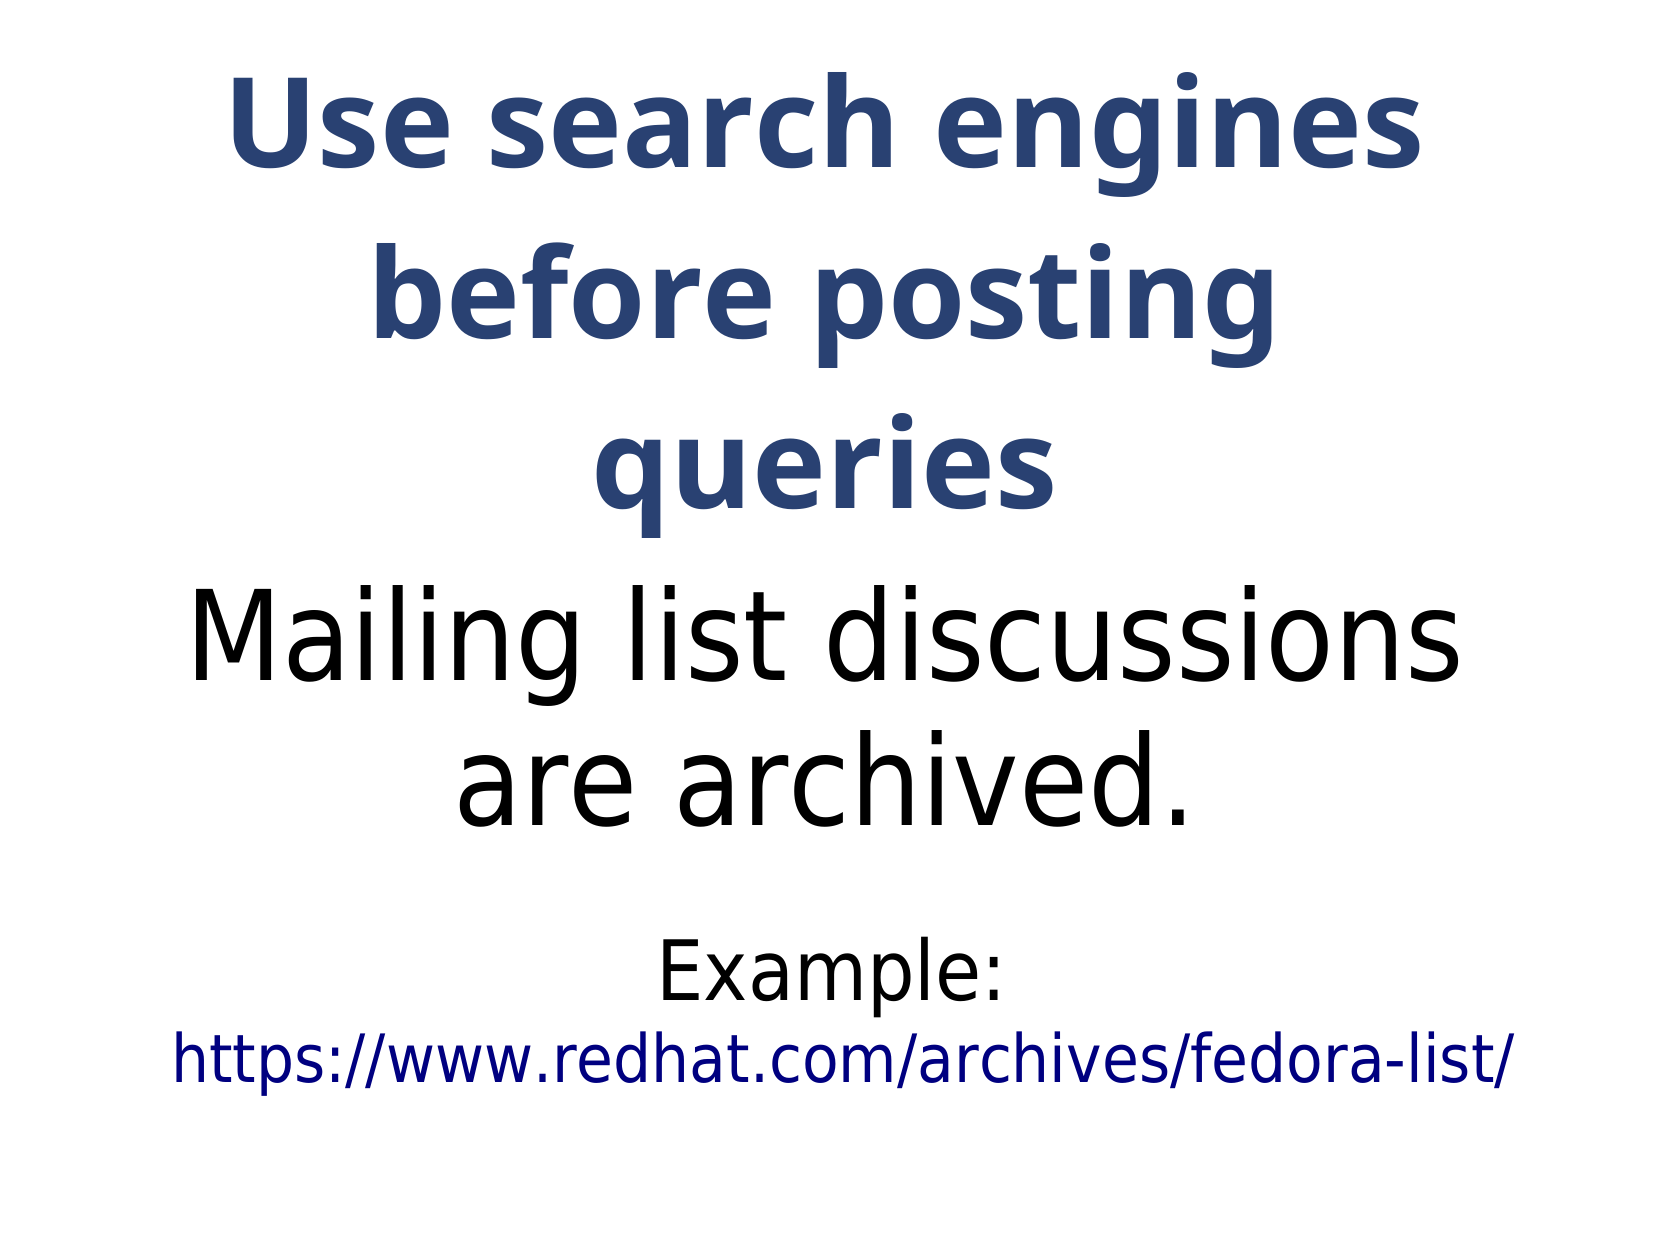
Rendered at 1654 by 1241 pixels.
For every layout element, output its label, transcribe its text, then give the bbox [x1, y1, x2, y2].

text_box Mailing list discussions are archived. [75, 556, 1576, 864]
text_box Example: https://www.redhat.com/archives/fedora-list/ [75, 916, 1613, 1184]
text_box Use search engines before posting queries [112, 26, 1538, 556]
